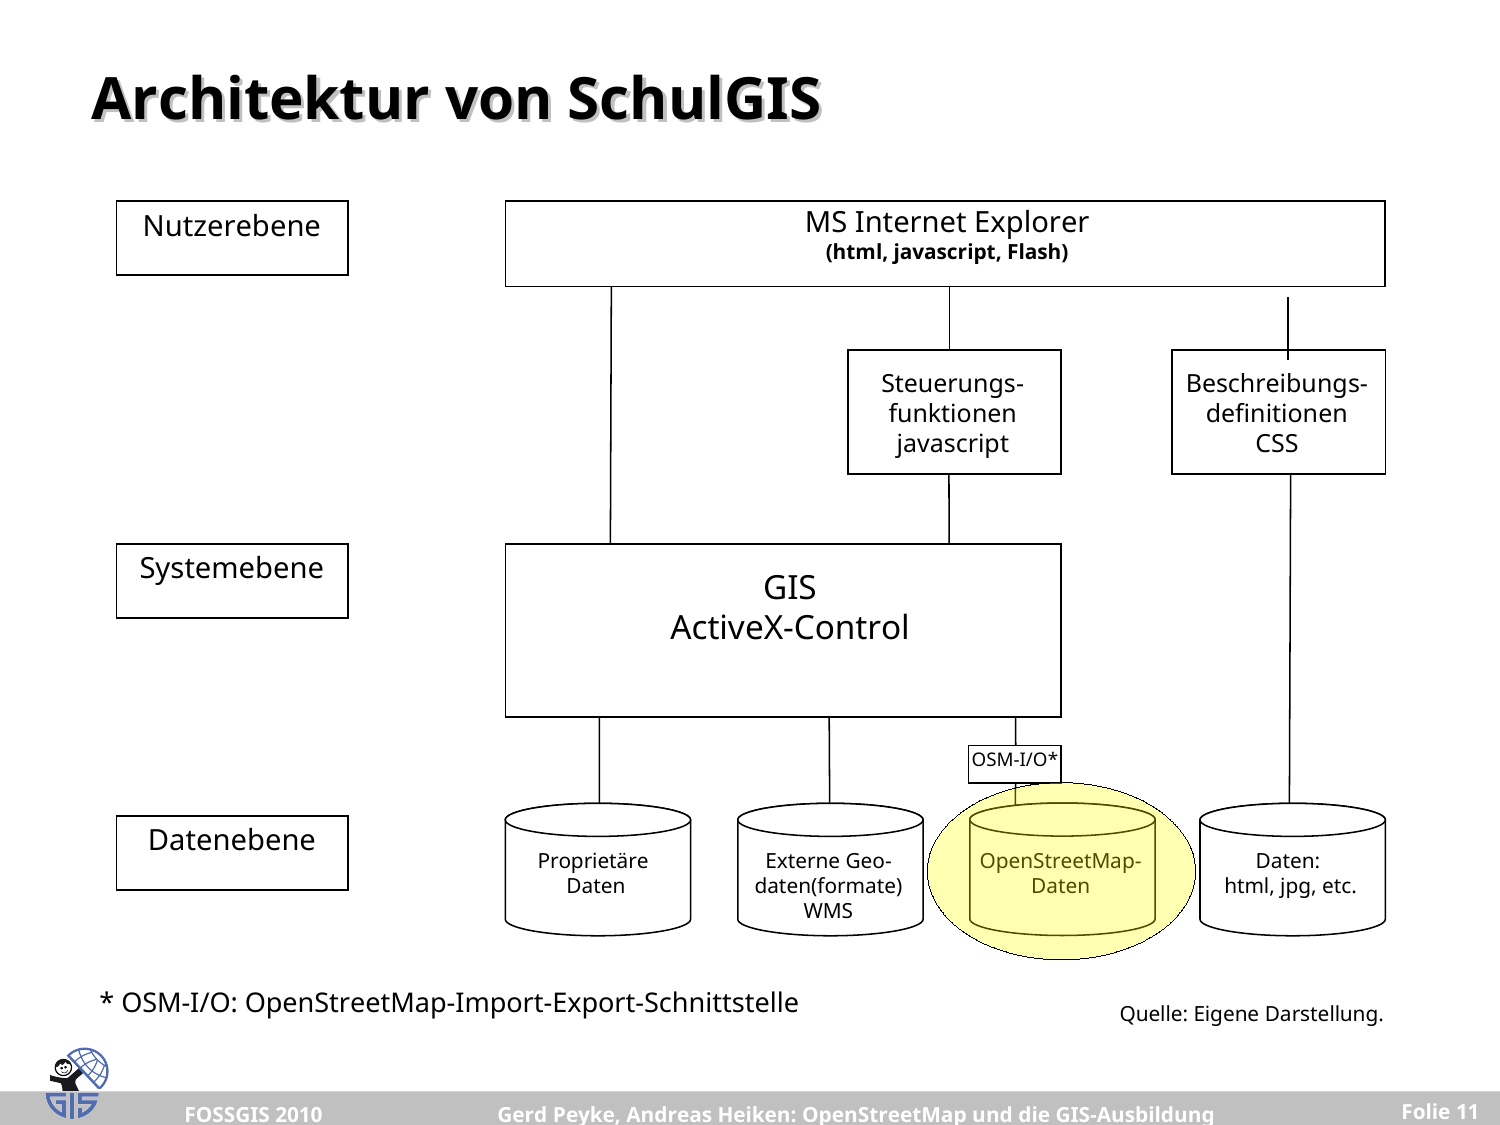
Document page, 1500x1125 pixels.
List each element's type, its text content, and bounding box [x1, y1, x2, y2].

text_box [505, 822, 691, 936]
text_box [505, 201, 514, 287]
text_box Steuerungs- funktionen javascript [849, 361, 1057, 467]
text_box [1200, 821, 1386, 936]
text_box [847, 349, 1061, 475]
text_box Quelle: Eigene Darstellung. [995, 992, 1399, 1034]
text_box Datenebene [116, 815, 348, 891]
text_box [927, 782, 1196, 960]
text_box GIS ActiveX-Control [538, 560, 1042, 697]
picture [44, 1047, 110, 1120]
text_box [737, 821, 924, 936]
text_box MS Internet Explorer (html, javascript, Flash) [514, 201, 1381, 290]
text_box * OSM-I/O: OpenStreetMap-Import-Export-Schnittstelle [99, 985, 847, 1022]
text_box OSM-I/O* [968, 745, 1062, 783]
text_box Systemebene [116, 543, 348, 619]
title Architektur von SchulGIS [76, 45, 1331, 149]
text_box Daten: html, jpg, etc. [1203, 848, 1378, 924]
text_box Proprietäre Daten [508, 848, 683, 924]
text_box Externe Geo- daten(formate) WMS [741, 848, 916, 924]
text_box Nutzerebene [116, 201, 348, 276]
text_box [1381, 201, 1386, 287]
text_box Beschreibungs-definitionen CSS [1173, 361, 1381, 467]
text_box [1172, 349, 1386, 475]
text_box [505, 543, 1062, 718]
